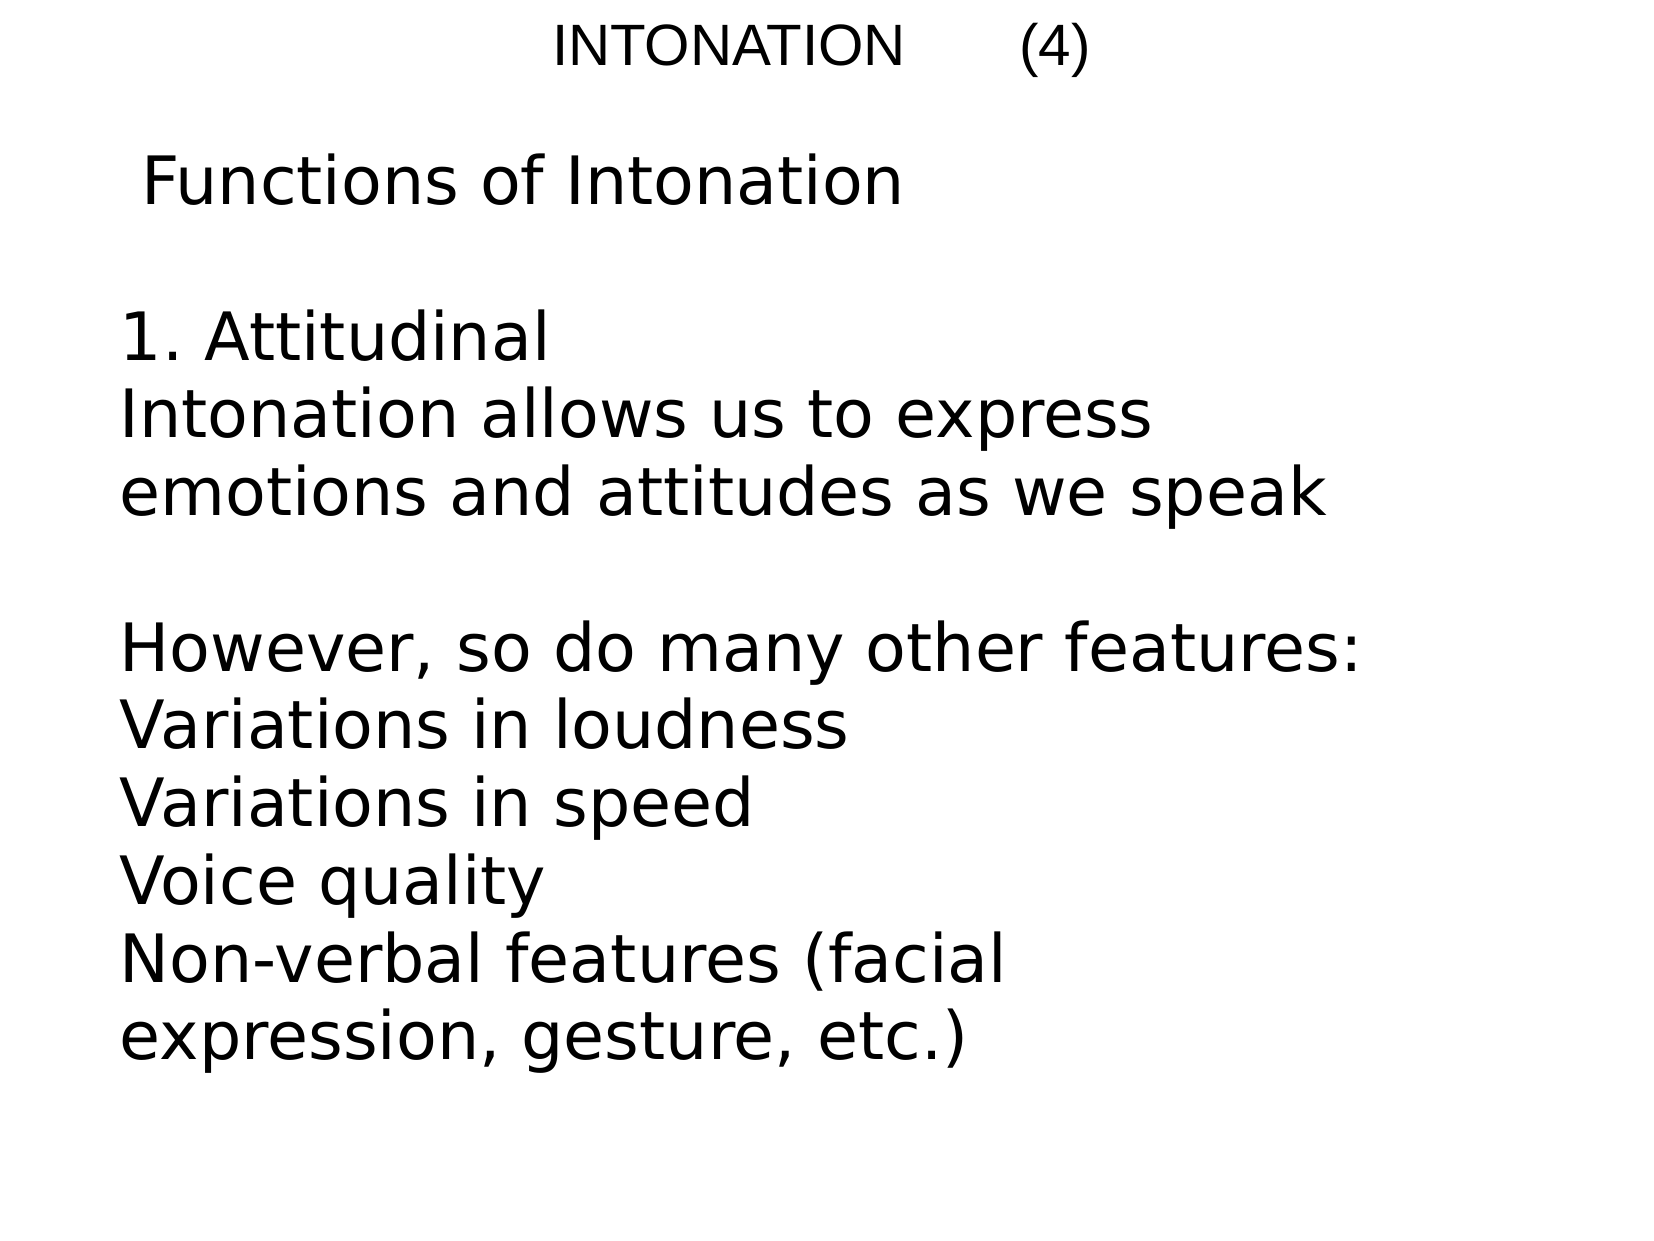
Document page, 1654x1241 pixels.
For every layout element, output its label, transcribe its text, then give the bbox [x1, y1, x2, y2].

title INTONATION (4) [77, 12, 1566, 78]
text_box [105, 77, 1546, 1241]
text_box Functions of Intonation 1. Attitudinal Intonation allows us to express emotions and attitudes as we speak However, so do many other features: Variations in loudness Variations in speed Voice quality Non-verbal features (facial expression, gesture, etc.) [105, 135, 1407, 1241]
